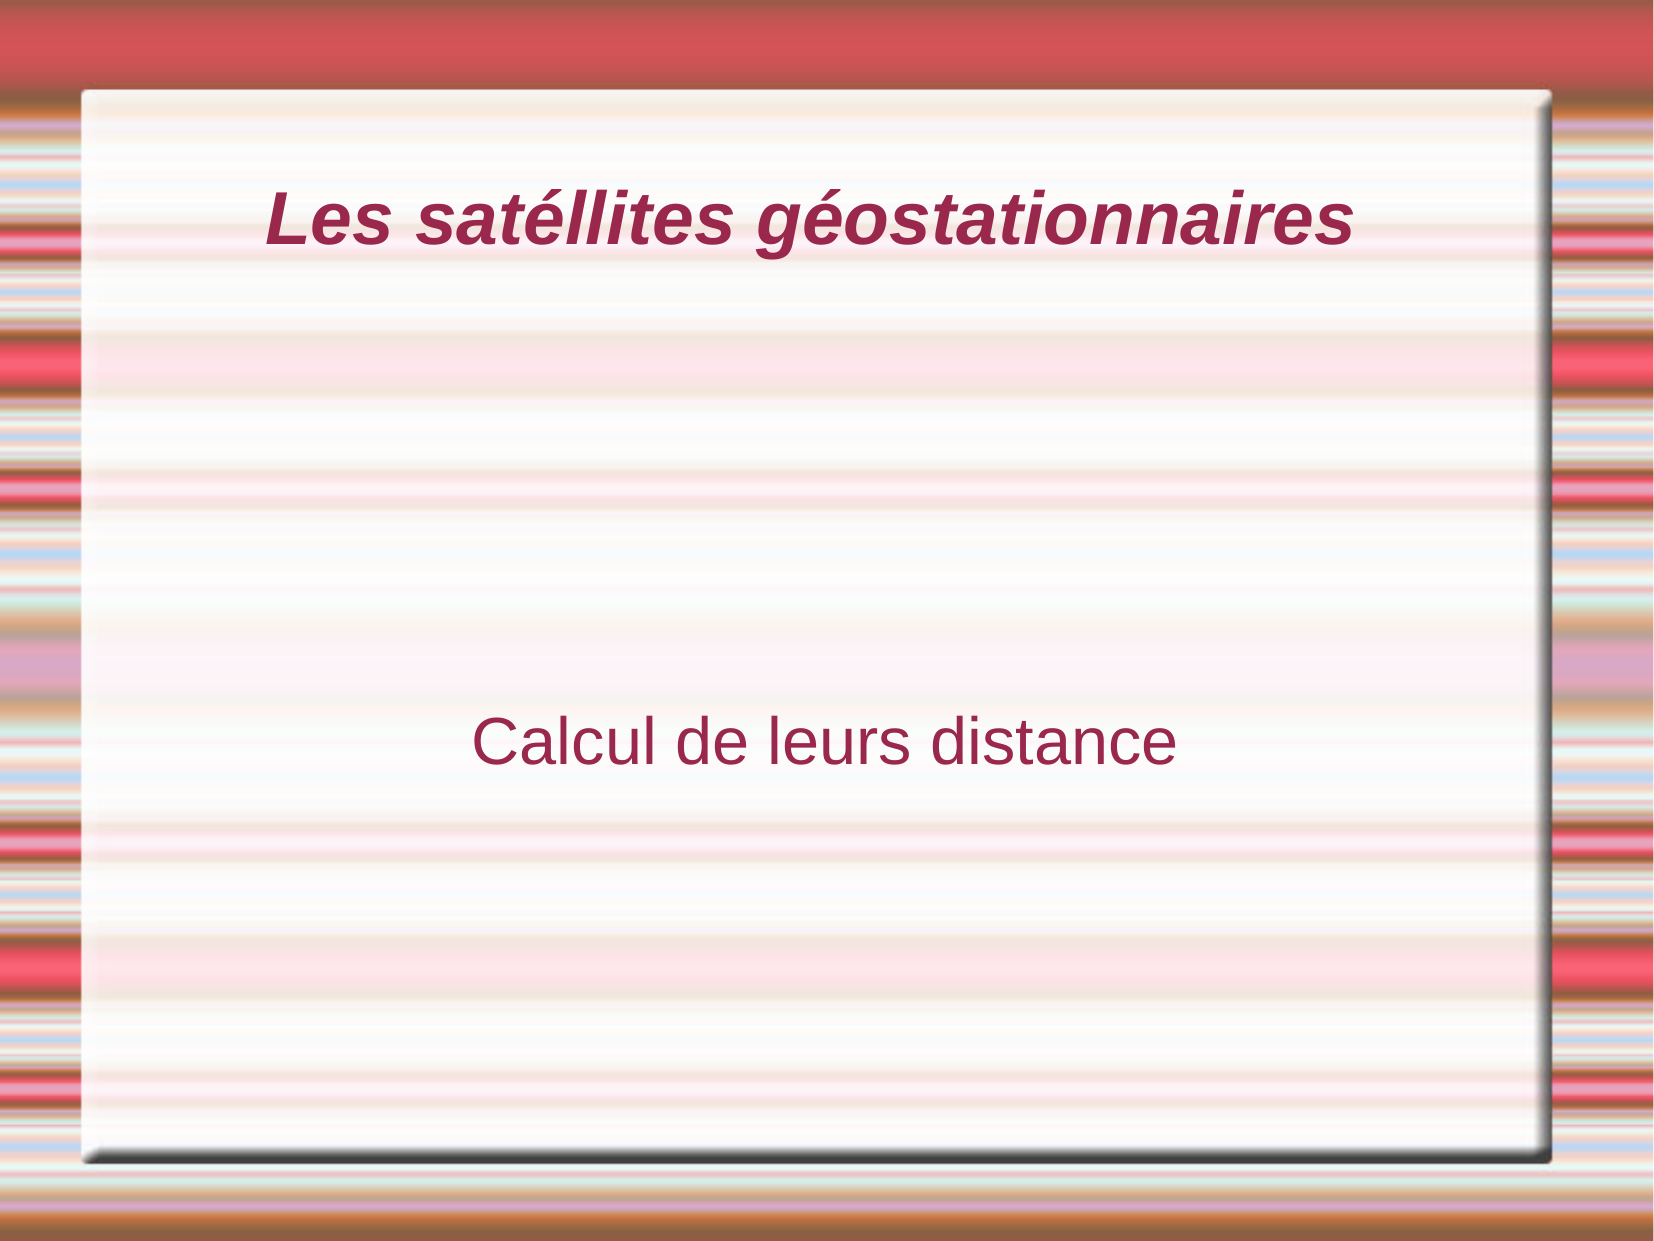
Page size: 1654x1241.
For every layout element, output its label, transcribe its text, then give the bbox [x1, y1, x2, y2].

picture [0, 0, 1654, 1241]
subtitle Calcul de leurs distance [134, 350, 1516, 1133]
title Les satéllites géostationnaires [88, 114, 1534, 322]
